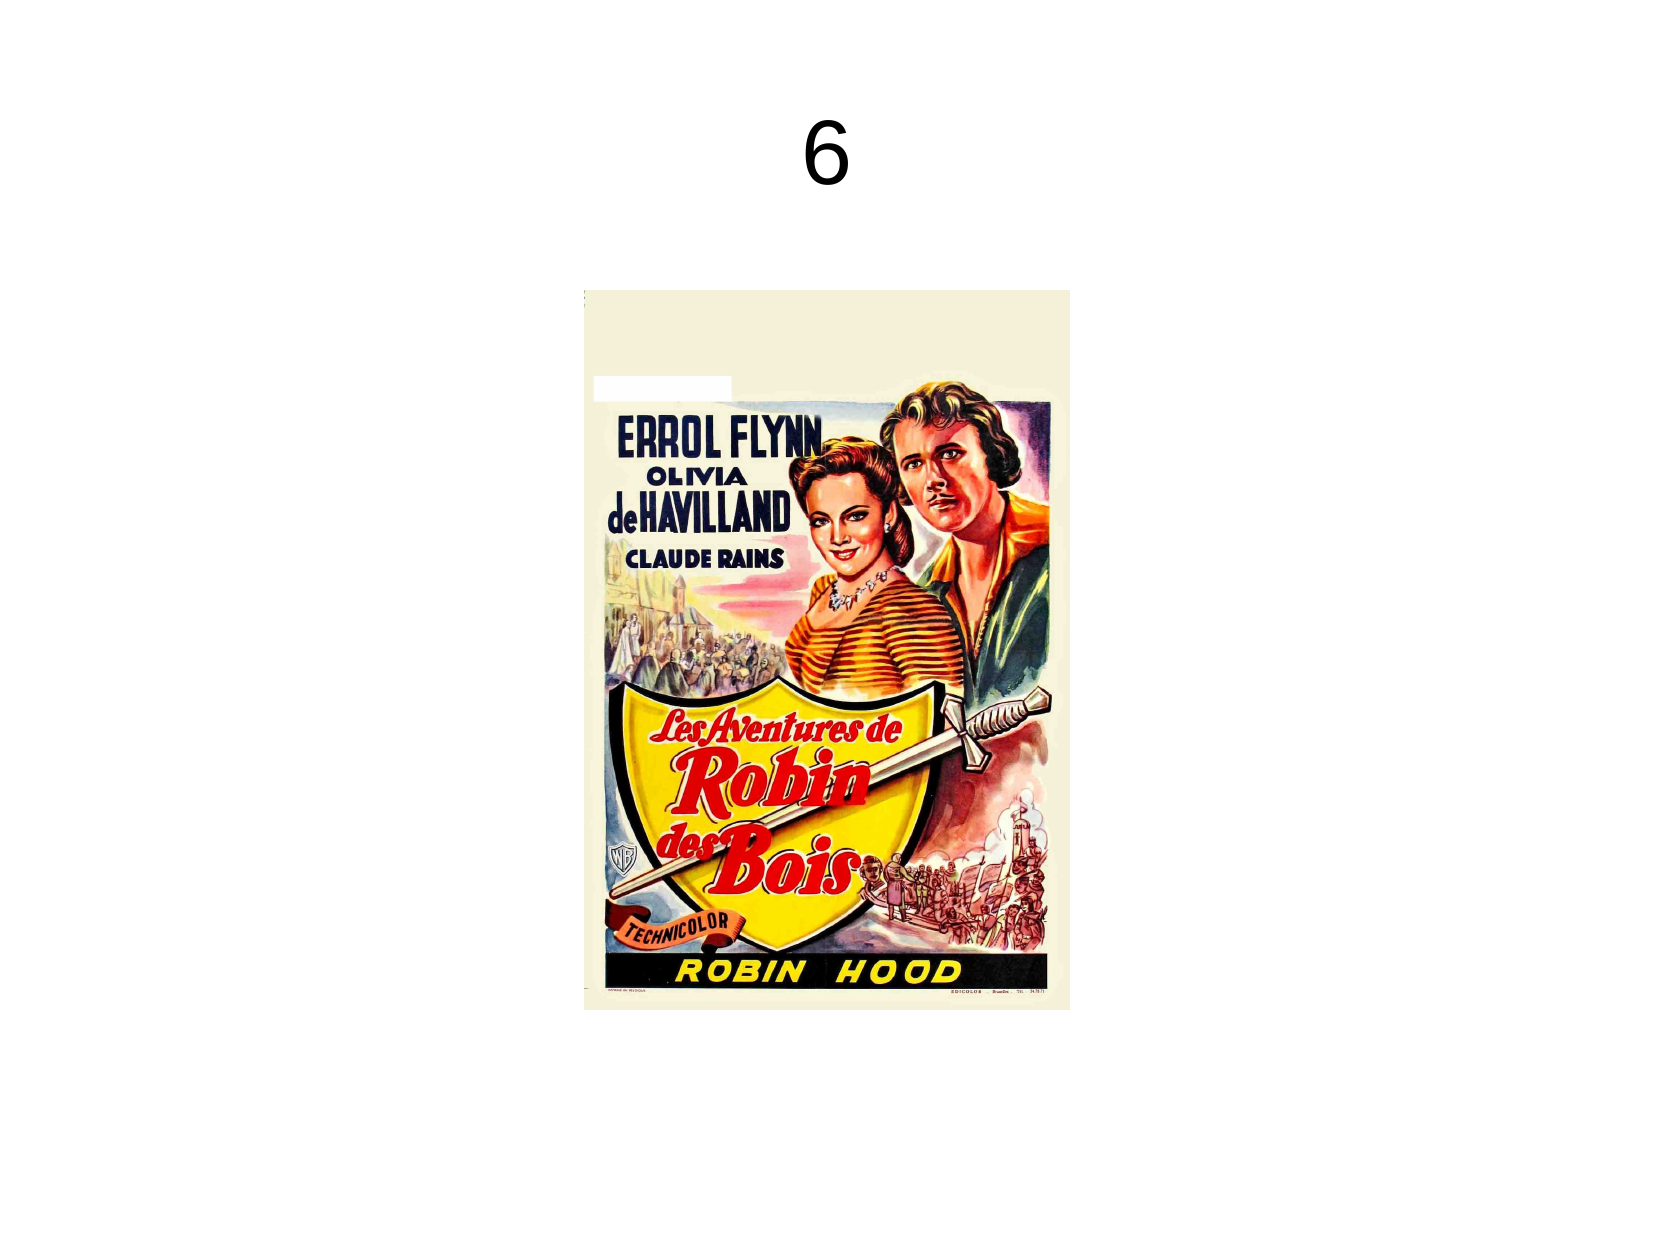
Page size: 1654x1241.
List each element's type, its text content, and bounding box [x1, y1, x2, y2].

title 6 [82, 49, 1571, 257]
picture [584, 290, 1070, 1010]
